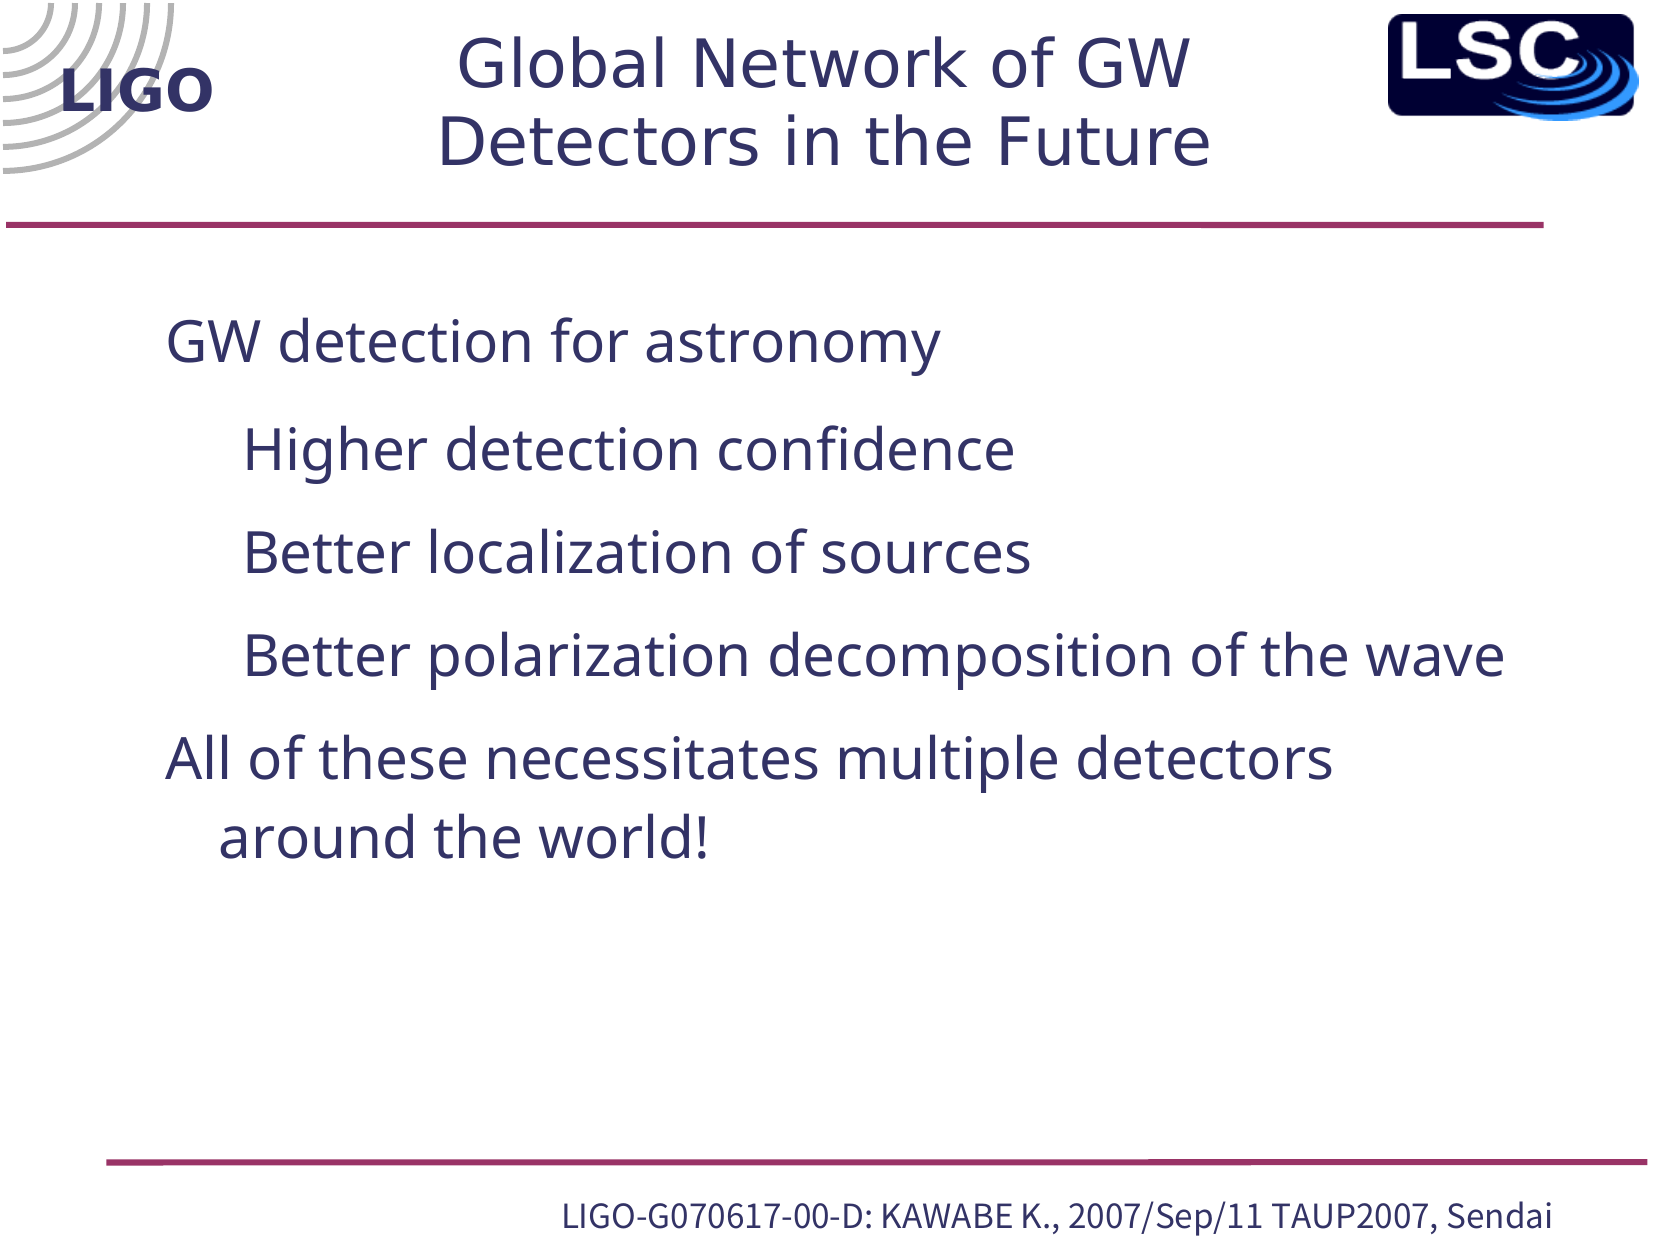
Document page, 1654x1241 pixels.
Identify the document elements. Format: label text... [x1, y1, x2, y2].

picture [1463, 14, 1639, 121]
list GW detection for astronomy Higher detection confidence Better localization of sources Better polarization decomposition of the wave All of these necessitates multiple detectors around the world! [147, 300, 1536, 840]
title Global Network of GW Detectors in the Future [187, 0, 1463, 208]
